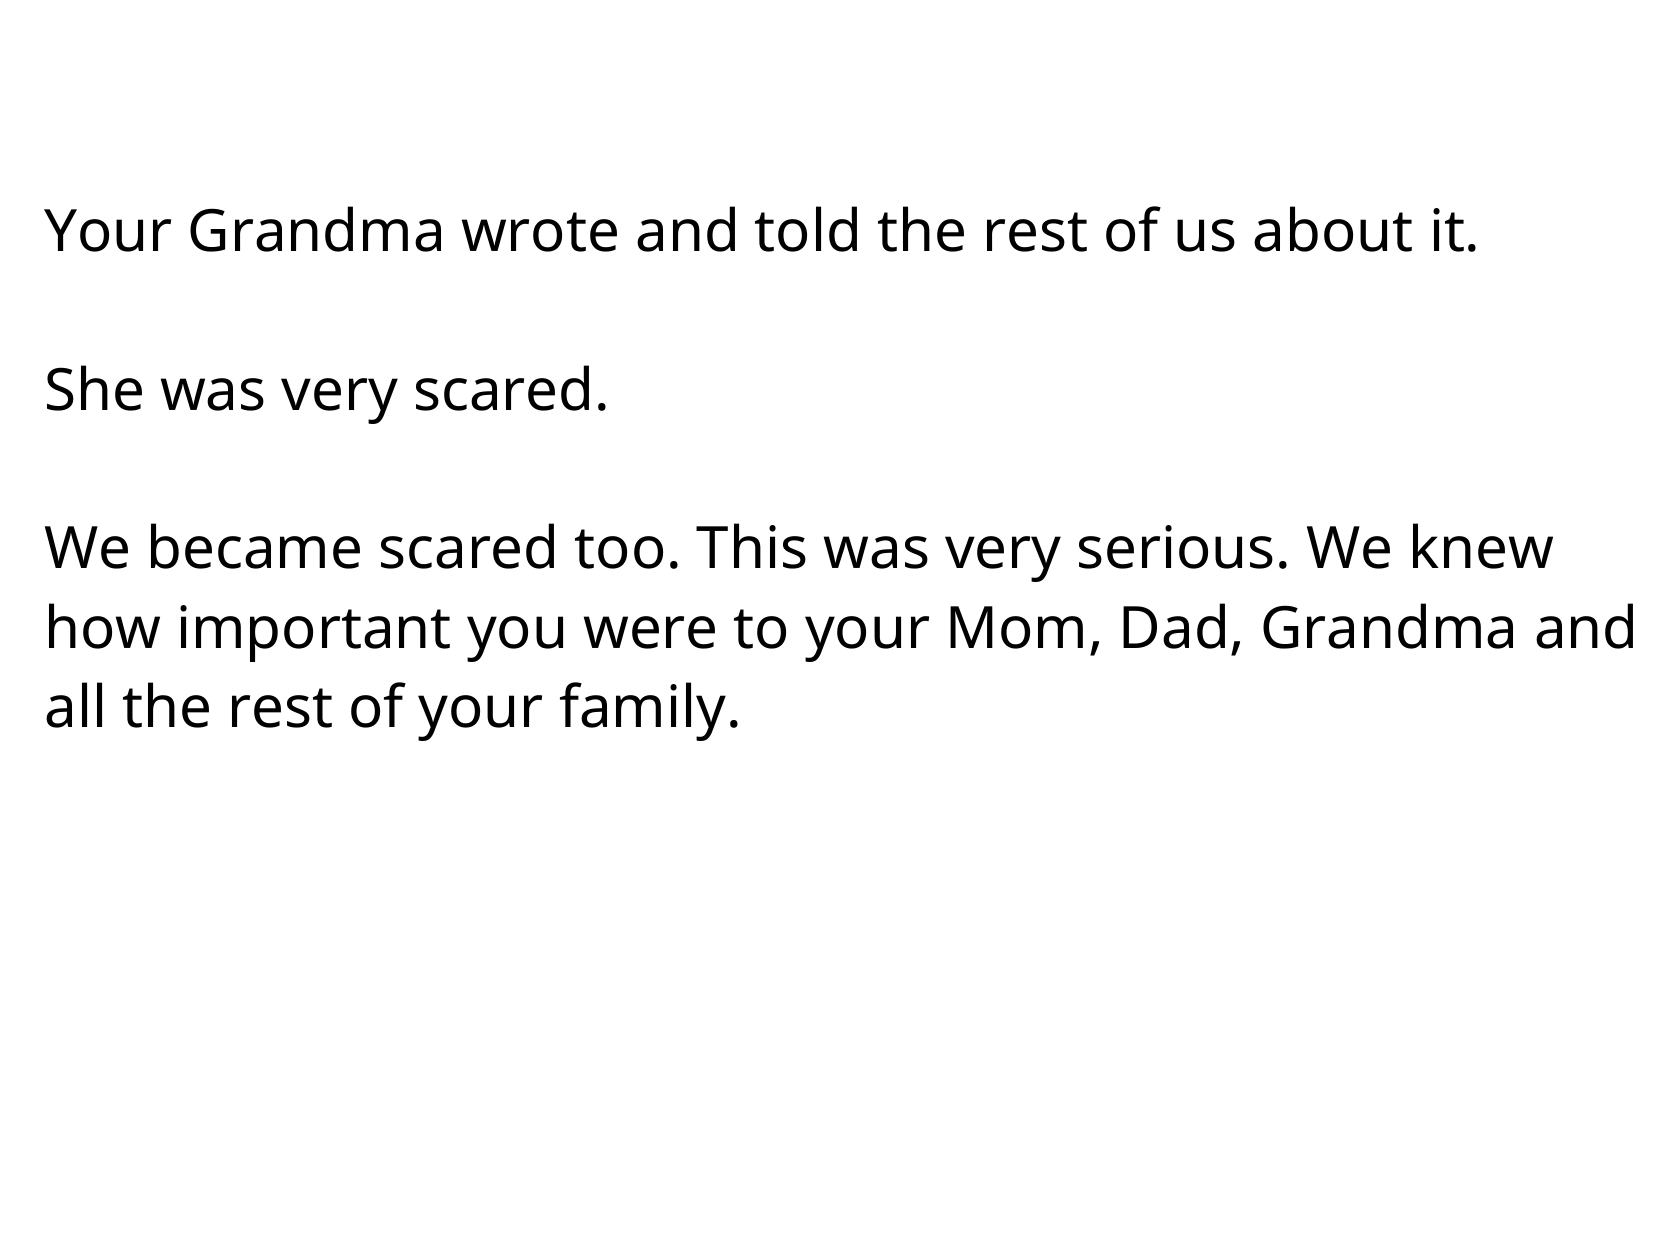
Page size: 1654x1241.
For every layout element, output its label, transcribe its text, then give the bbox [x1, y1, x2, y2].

text_box Your Grandma wrote and told the rest of us about it. She was very scared. We became scared too. This was very serious. We knew how important you were to your Mom, Dad, Grandma and all the rest of your family. [29, 182, 1625, 798]
